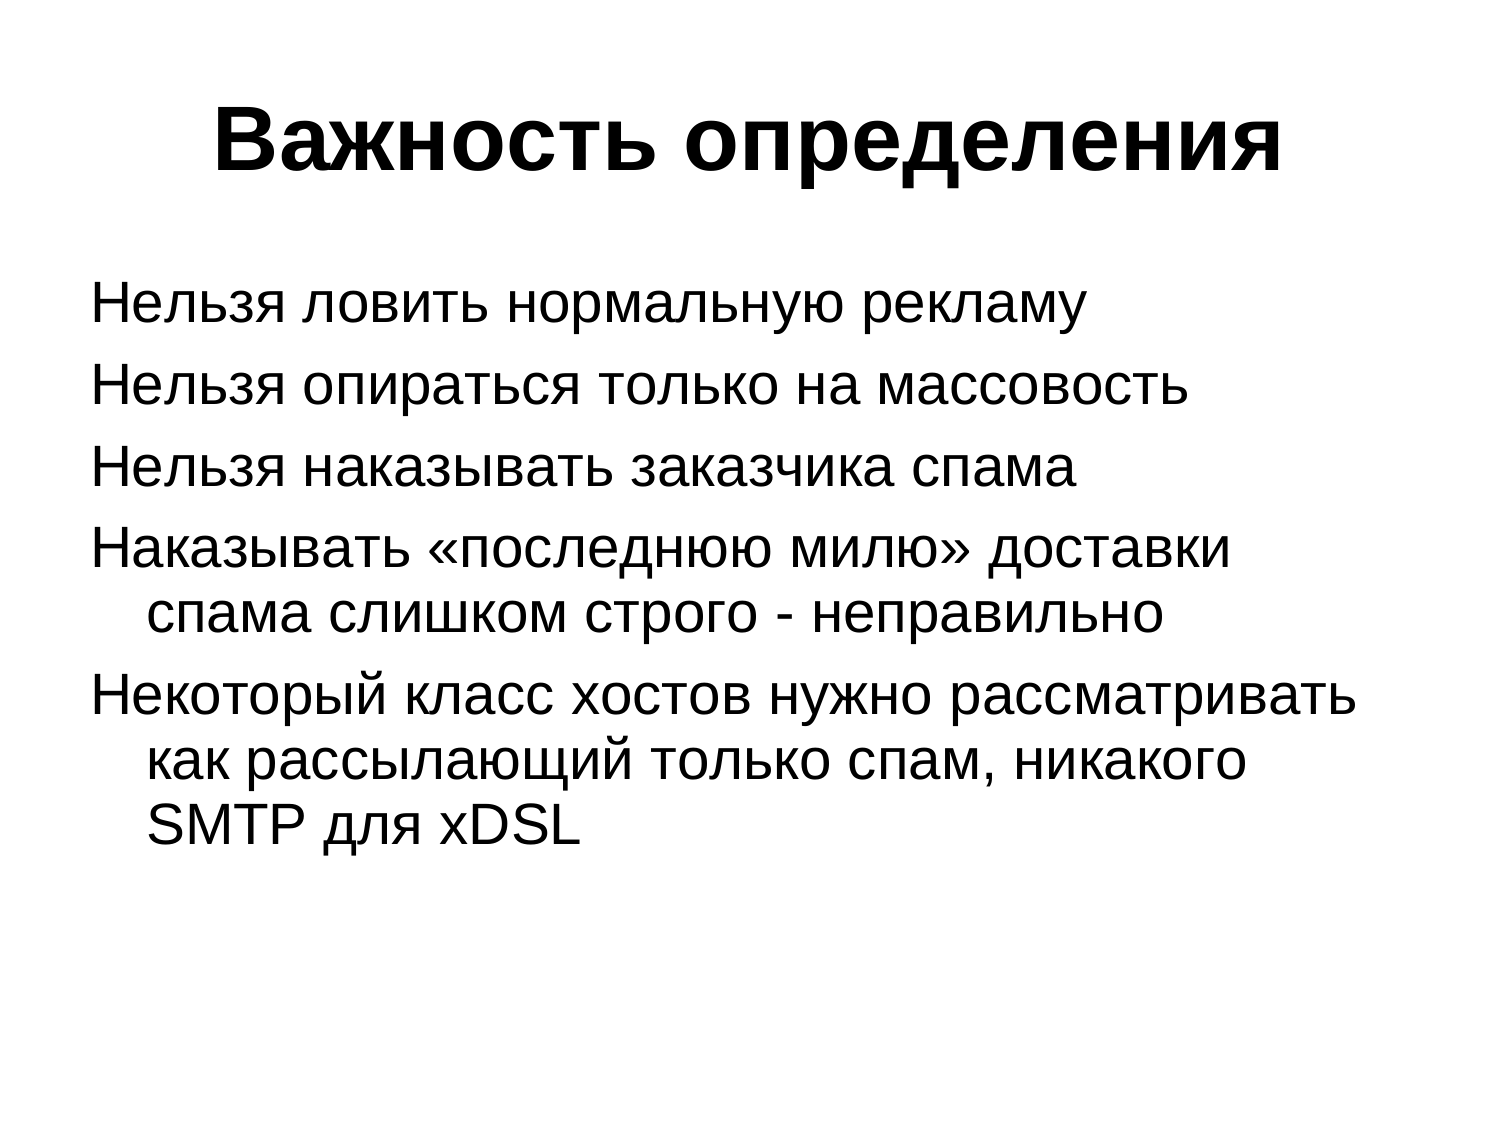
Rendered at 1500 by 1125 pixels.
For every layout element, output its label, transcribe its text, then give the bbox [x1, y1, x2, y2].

list Нельзя ловить нормальную рекламу Нельзя опираться только на массовость Нельзя наказывать заказчика спама Наказывать «последнюю милю» доставки спама слишком строго - неправильно Некоторый класс хостов нужно рассматривать как рассылающий только спам, никакого SMTP для xDSL [75, 262, 1426, 1006]
title Важность определения [75, 45, 1426, 233]
